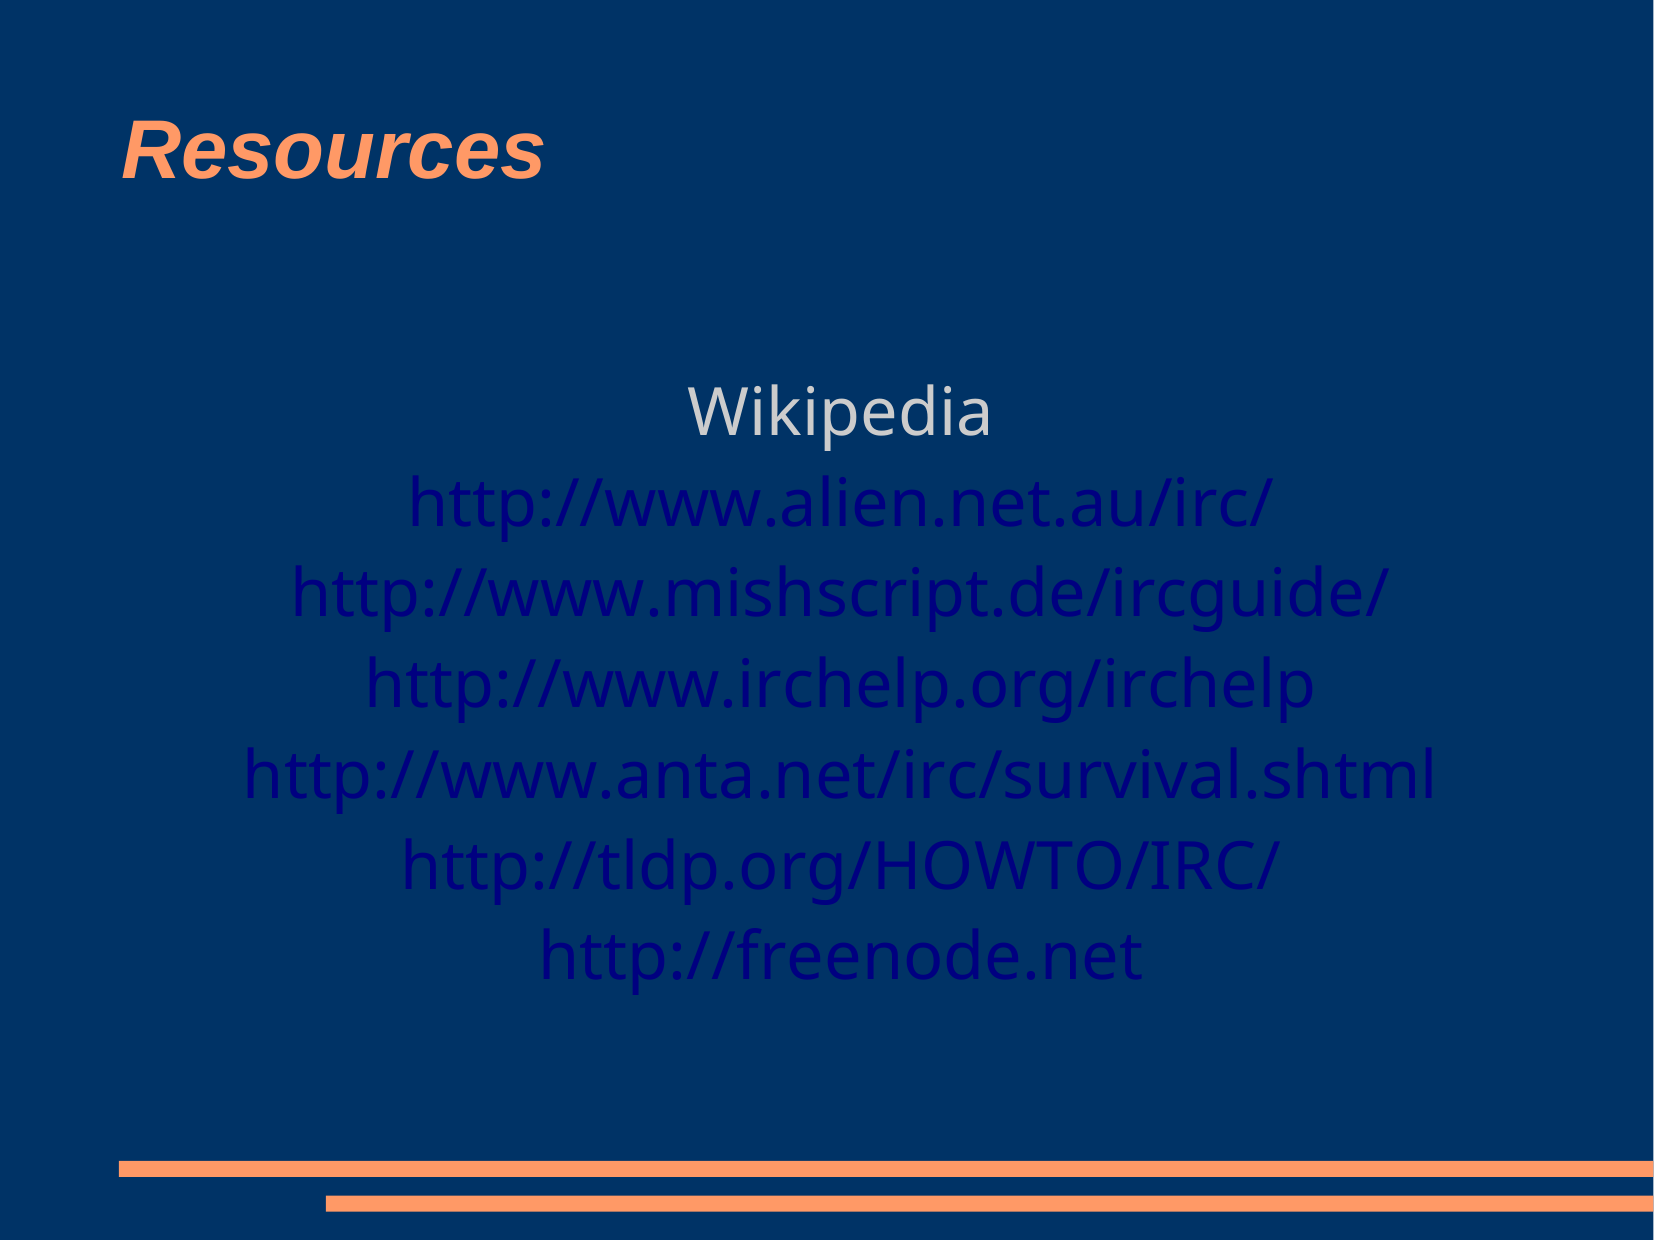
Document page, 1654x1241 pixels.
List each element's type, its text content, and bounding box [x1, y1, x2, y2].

subtitle Wikipedia http://www.alien.net.au/irc/ http://www.mishscript.de/ircguide/ http://www.irchelp.org/irchelp http://www.anta.net/irc/survival.shtml http://tldp.org/HOWTO/IRC/ http://freenode.net [121, 322, 1561, 1133]
title Resources [121, 46, 1534, 254]
